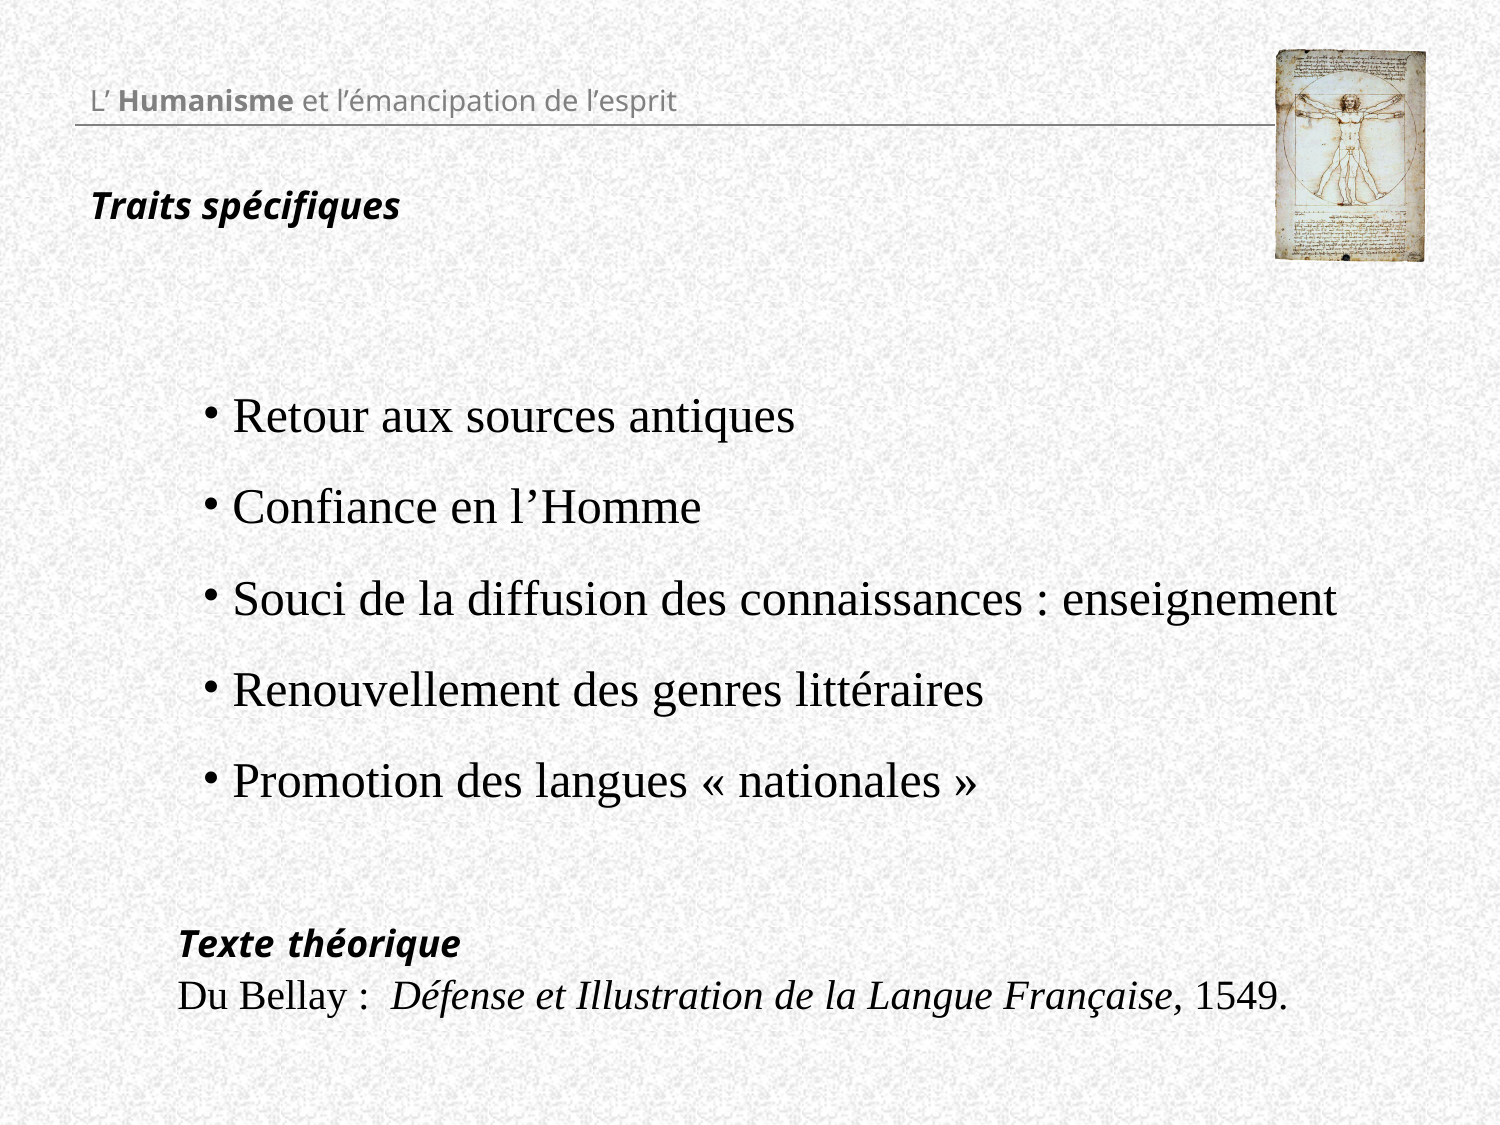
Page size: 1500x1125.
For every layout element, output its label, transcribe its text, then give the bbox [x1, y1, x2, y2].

text_box Texte théorique Du Bellay : Défense et Illustration de la Langue Française, 1549. [162, 900, 1438, 1026]
text_box Traits spécifiques [74, 174, 501, 236]
text_box L’ Humanisme et l’émancipation de l’esprit [74, 74, 1275, 126]
picture [0, 0, 1500, 1125]
text_box Retour aux sources antiques Confiance en l’Homme Souci de la diffusion des connaissances : enseignement Renouvellement des genres littéraires Promotion des langues « nationales » [187, 374, 1376, 816]
